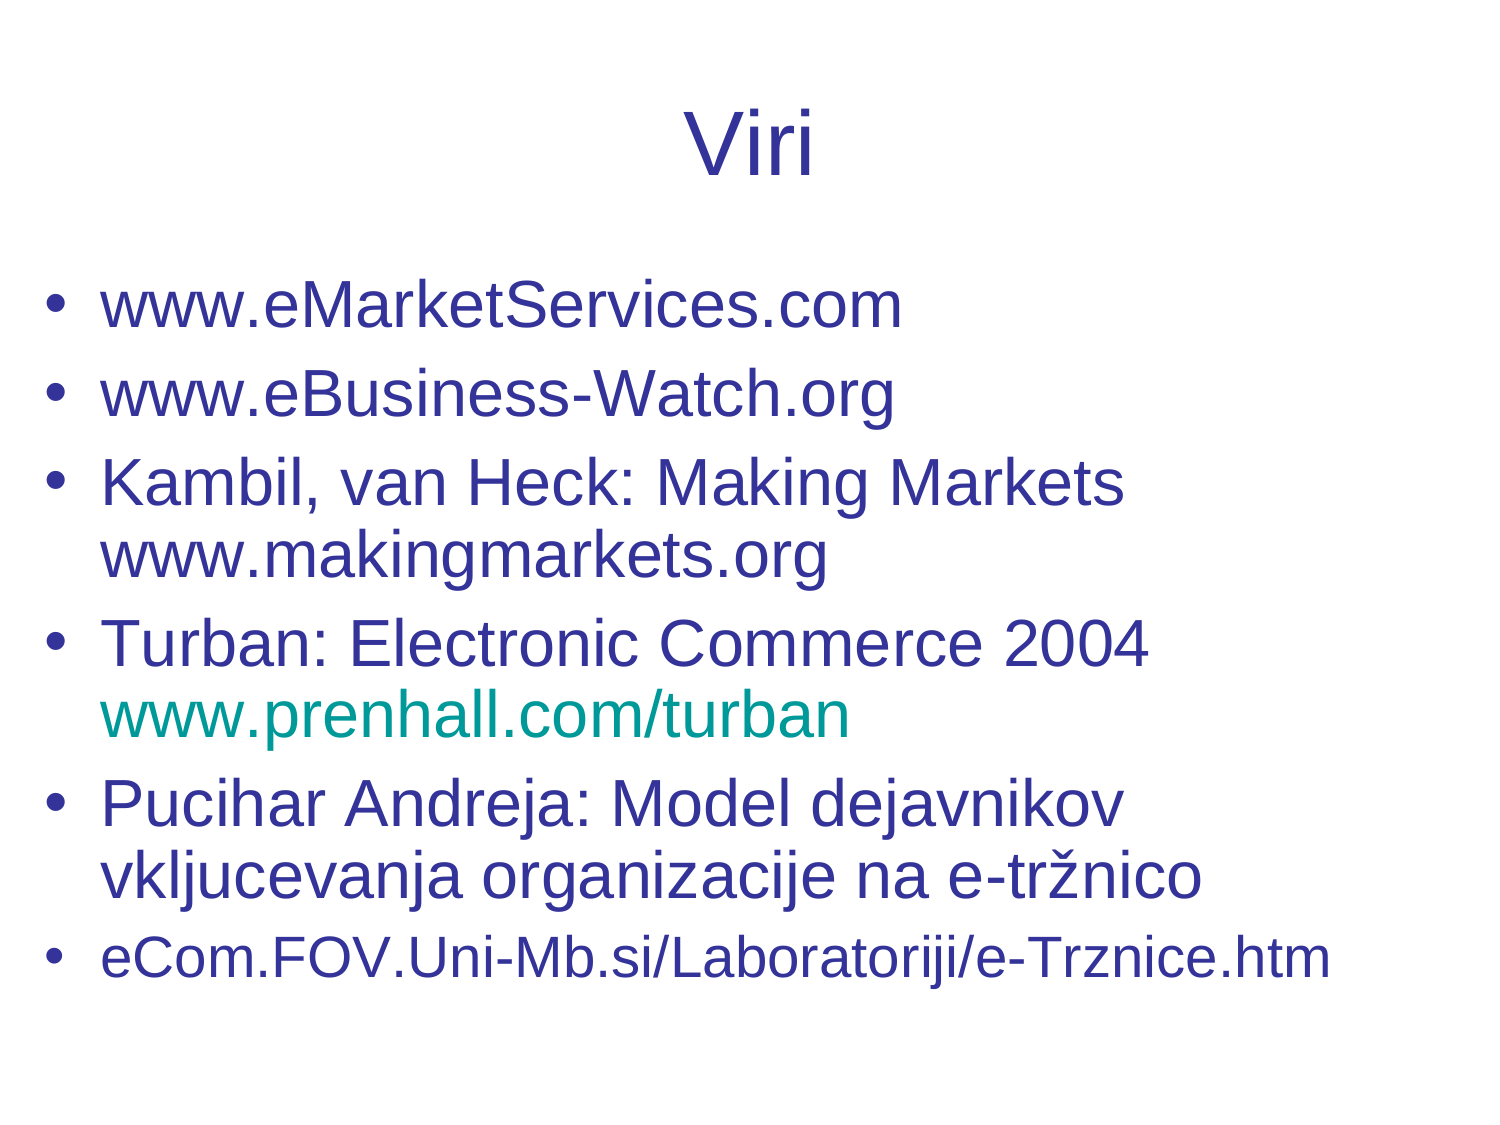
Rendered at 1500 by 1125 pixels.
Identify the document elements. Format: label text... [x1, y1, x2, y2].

list www.eMarketServices.com www.eBusiness-Watch.org Kambil, van Heck: Making Markets www.makingmarkets.org Turban: Electronic Commerce 2004 www.prenhall.com/turban Pucihar Andreja: Model dejavnikov vkljucevanja organizacije na e-tržnico eCom.FOV.Uni-Mb.si/Laboratoriji/e-Trznice.htm [29, 262, 1471, 1075]
title Viri [75, 45, 1426, 233]
